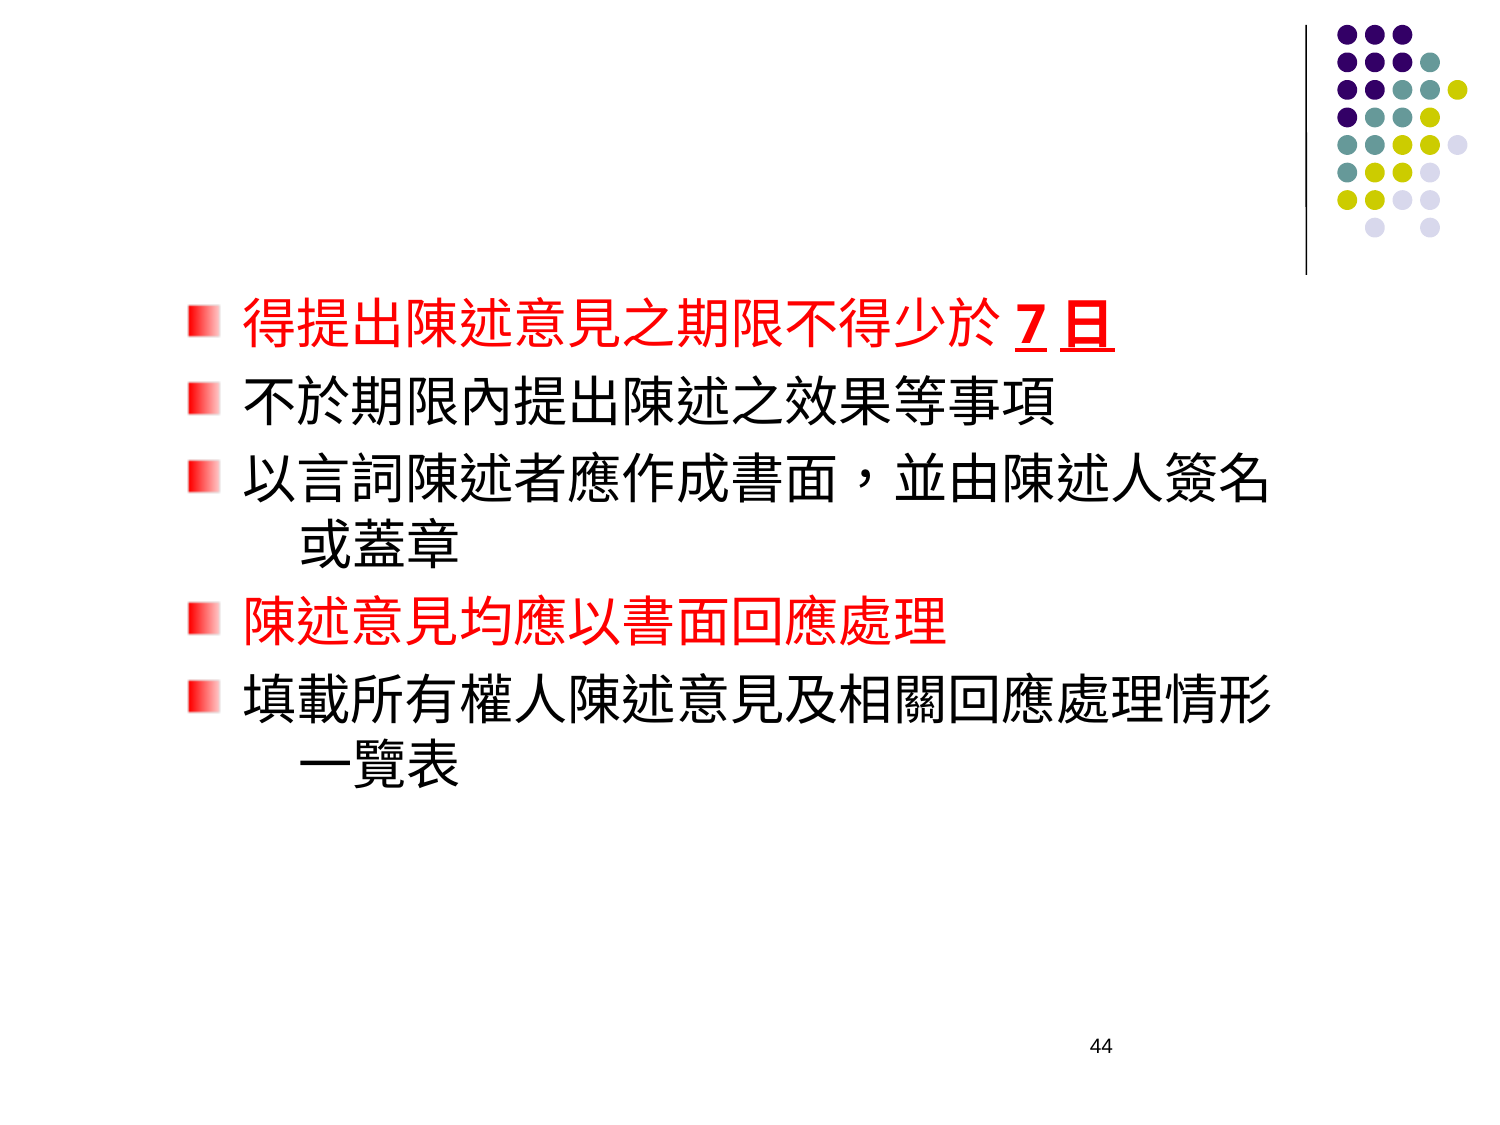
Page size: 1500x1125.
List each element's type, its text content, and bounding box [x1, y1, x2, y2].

list 得提出陳述意見之期限不得少於7日 不於期限內提出陳述之效果等事項 以言詞陳述者應作成書面，並由陳述人簽名或蓋章 陳述意見均應以書面回應處理 填載所有權人陳述意見及相關回應處理情形一覽表 [171, 282, 1294, 1006]
text_box [1074, 1025, 1426, 1101]
